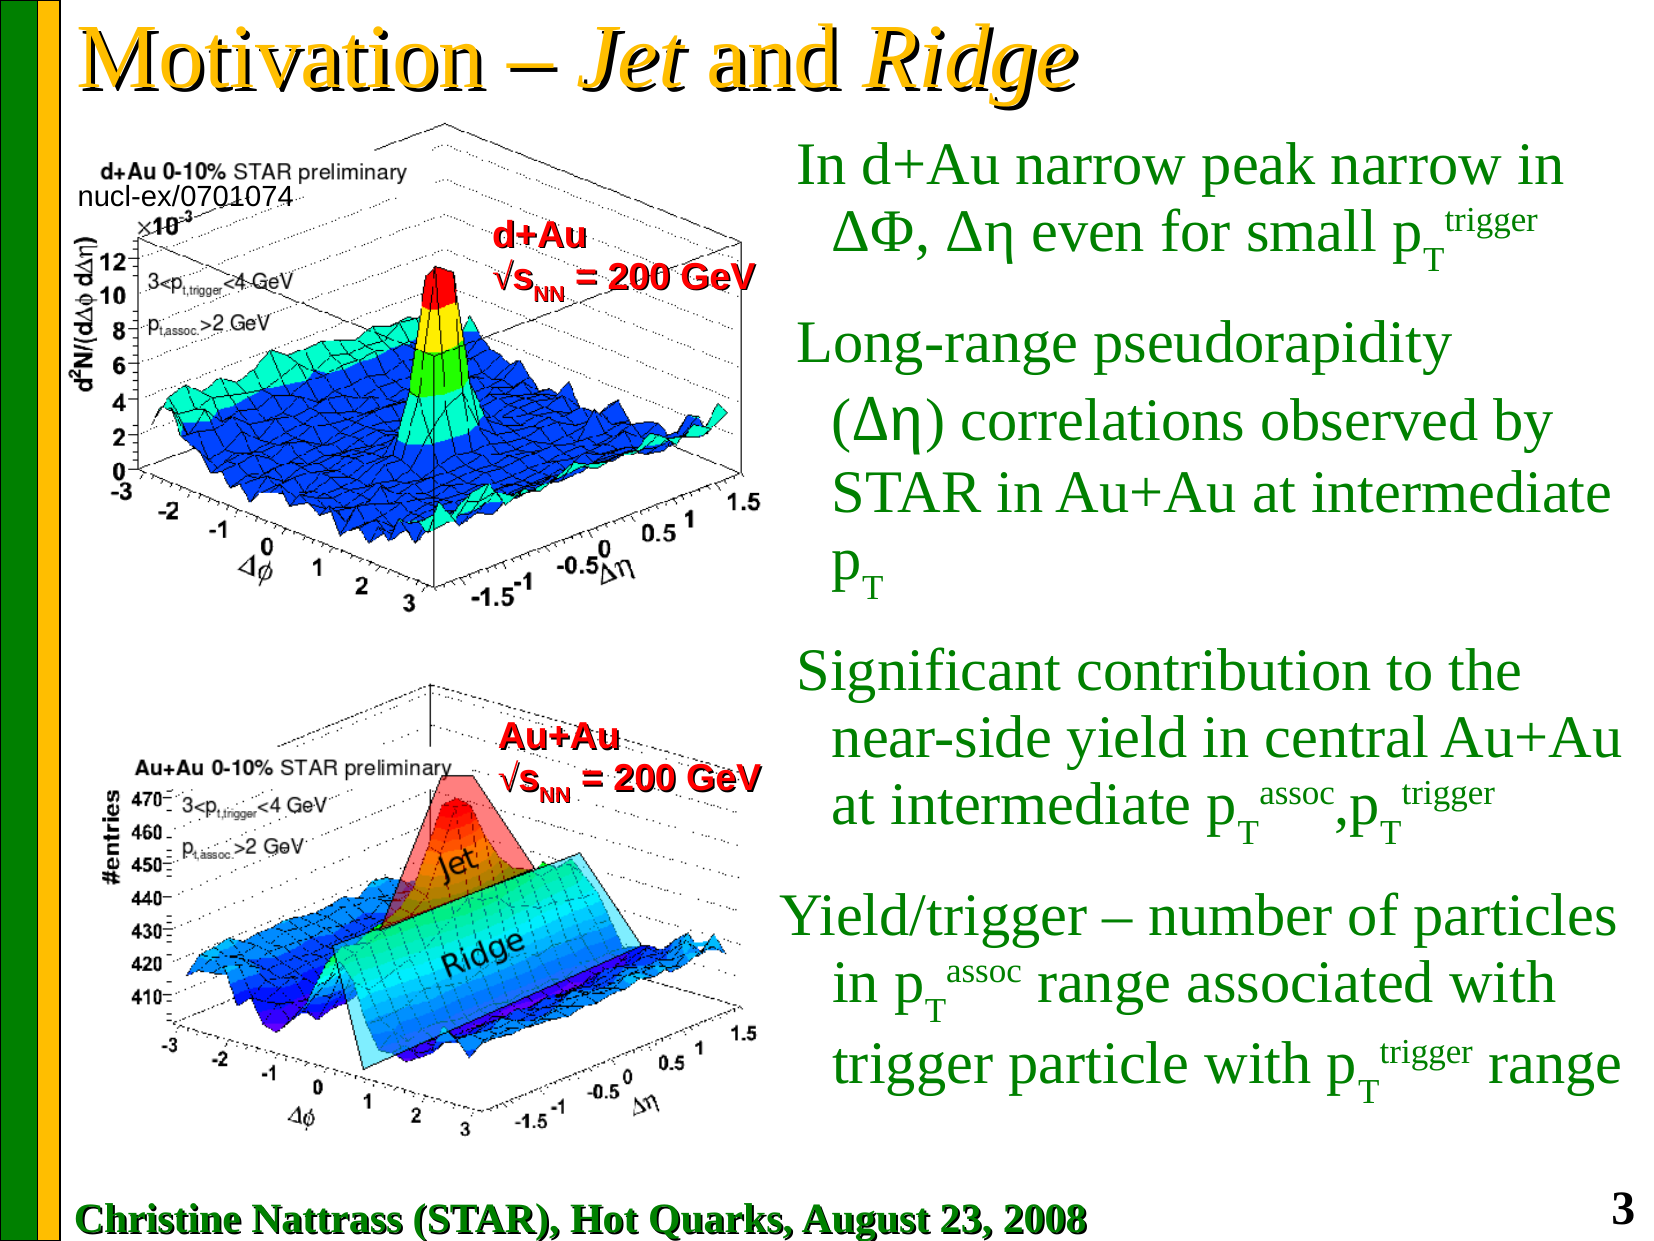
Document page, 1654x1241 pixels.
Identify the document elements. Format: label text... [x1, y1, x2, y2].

picture [510, 774, 514, 786]
list In d+Au narrow peak narrow in ΔΦ, Δη even for small pTtrigger Long-range pseudorapidity (Δη) correlations observed by STAR in Au+Au at intermediate pT Significant contribution to the near-side yield in central Au+Au at intermediate pTassoc,pTtrigger Yield/trigger – number of particles in pTassoc range associated with trigger particle with pTtrigger range [762, 130, 1642, 1169]
text_box nucl-ex/0701074 [62, 176, 636, 227]
title Motivation – Jet and Ridge [76, 0, 1577, 113]
picture [637, 268, 642, 285]
picture [737, 265, 748, 282]
picture [67, 108, 780, 1168]
text_box 3 [1537, 1174, 1651, 1241]
picture [657, 268, 663, 285]
picture [743, 766, 754, 784]
picture [663, 770, 668, 786]
text_box d+Au √sNN = 200 GeV [477, 205, 774, 265]
text_box Au+Au √sNN = 200 GeV [483, 707, 788, 766]
picture [642, 770, 648, 786]
